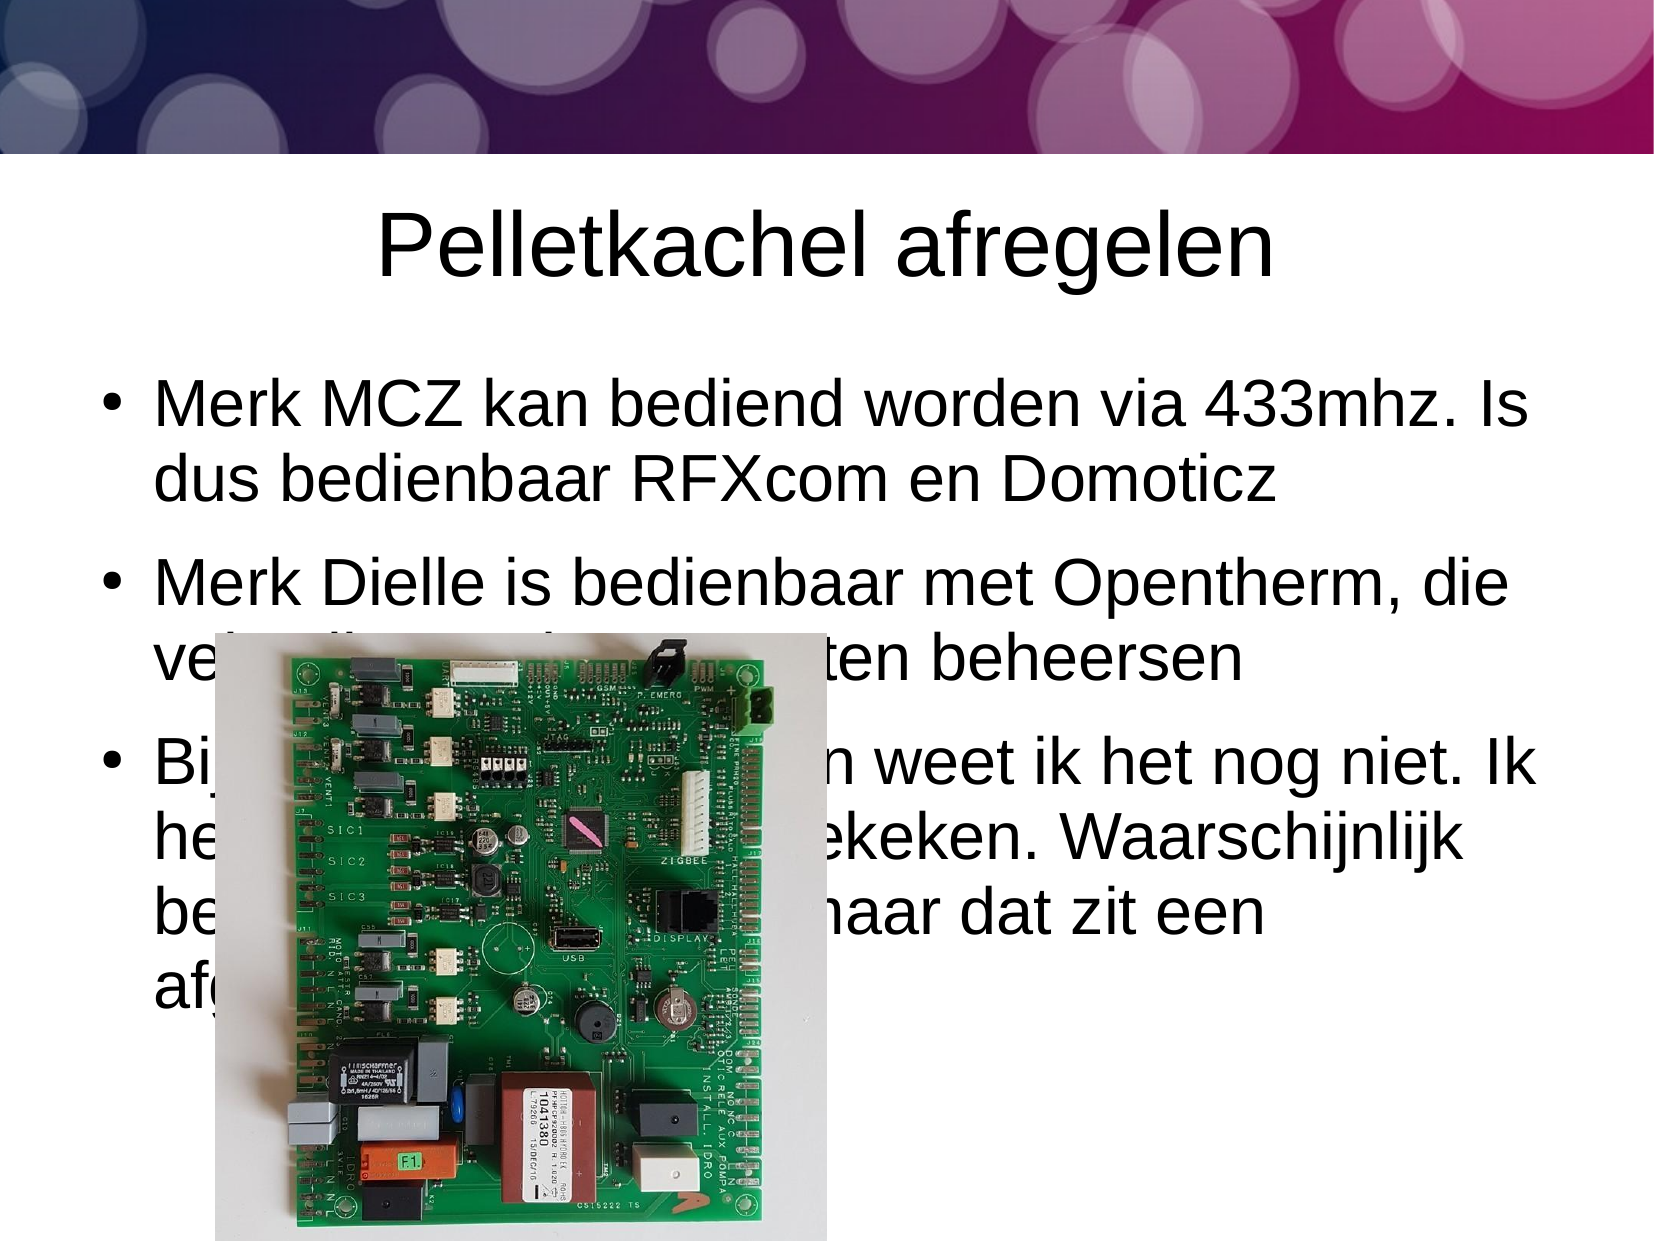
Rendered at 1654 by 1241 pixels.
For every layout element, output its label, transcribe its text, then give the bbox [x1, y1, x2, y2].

picture [215, 633, 827, 1241]
title Pelletkachel afregelen [82, 159, 1571, 331]
list Merk MCZ kan bediend worden via 433mhz. Is dus bedienbaar RFXcom en Domoticz Merk Dielle is bedienbaar met Opentherm, die vele slimme thermostaten beheersen Bij mijn eigen Edilkamin weet ik het nog niet. Ik heb het moederbord bekeken. Waarschijnlijk beheerst hij modbus, maar dat zit een afgeschermd menu [82, 366, 1571, 1087]
picture [0, 0, 1654, 154]
